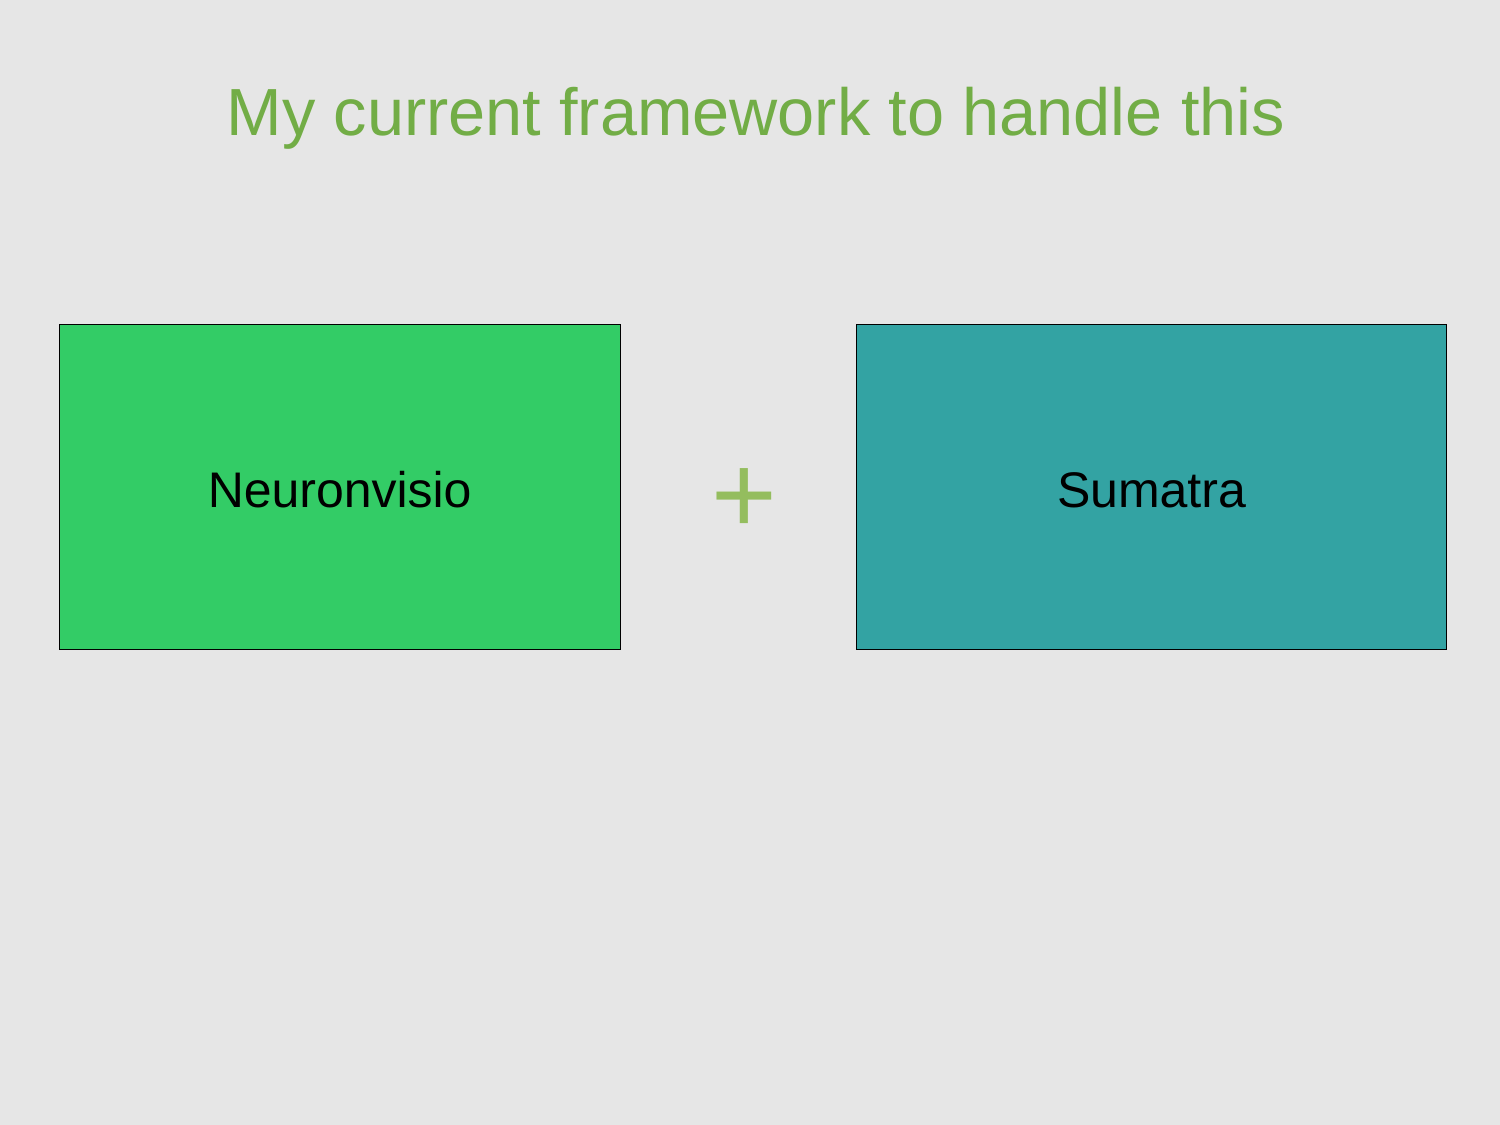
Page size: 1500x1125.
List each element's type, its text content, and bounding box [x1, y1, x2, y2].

text_box + [696, 413, 786, 564]
text_box Neuronvisio [59, 324, 621, 650]
text_box Sumatra [856, 324, 1447, 650]
title My current framework to handle this [87, 57, 1426, 168]
